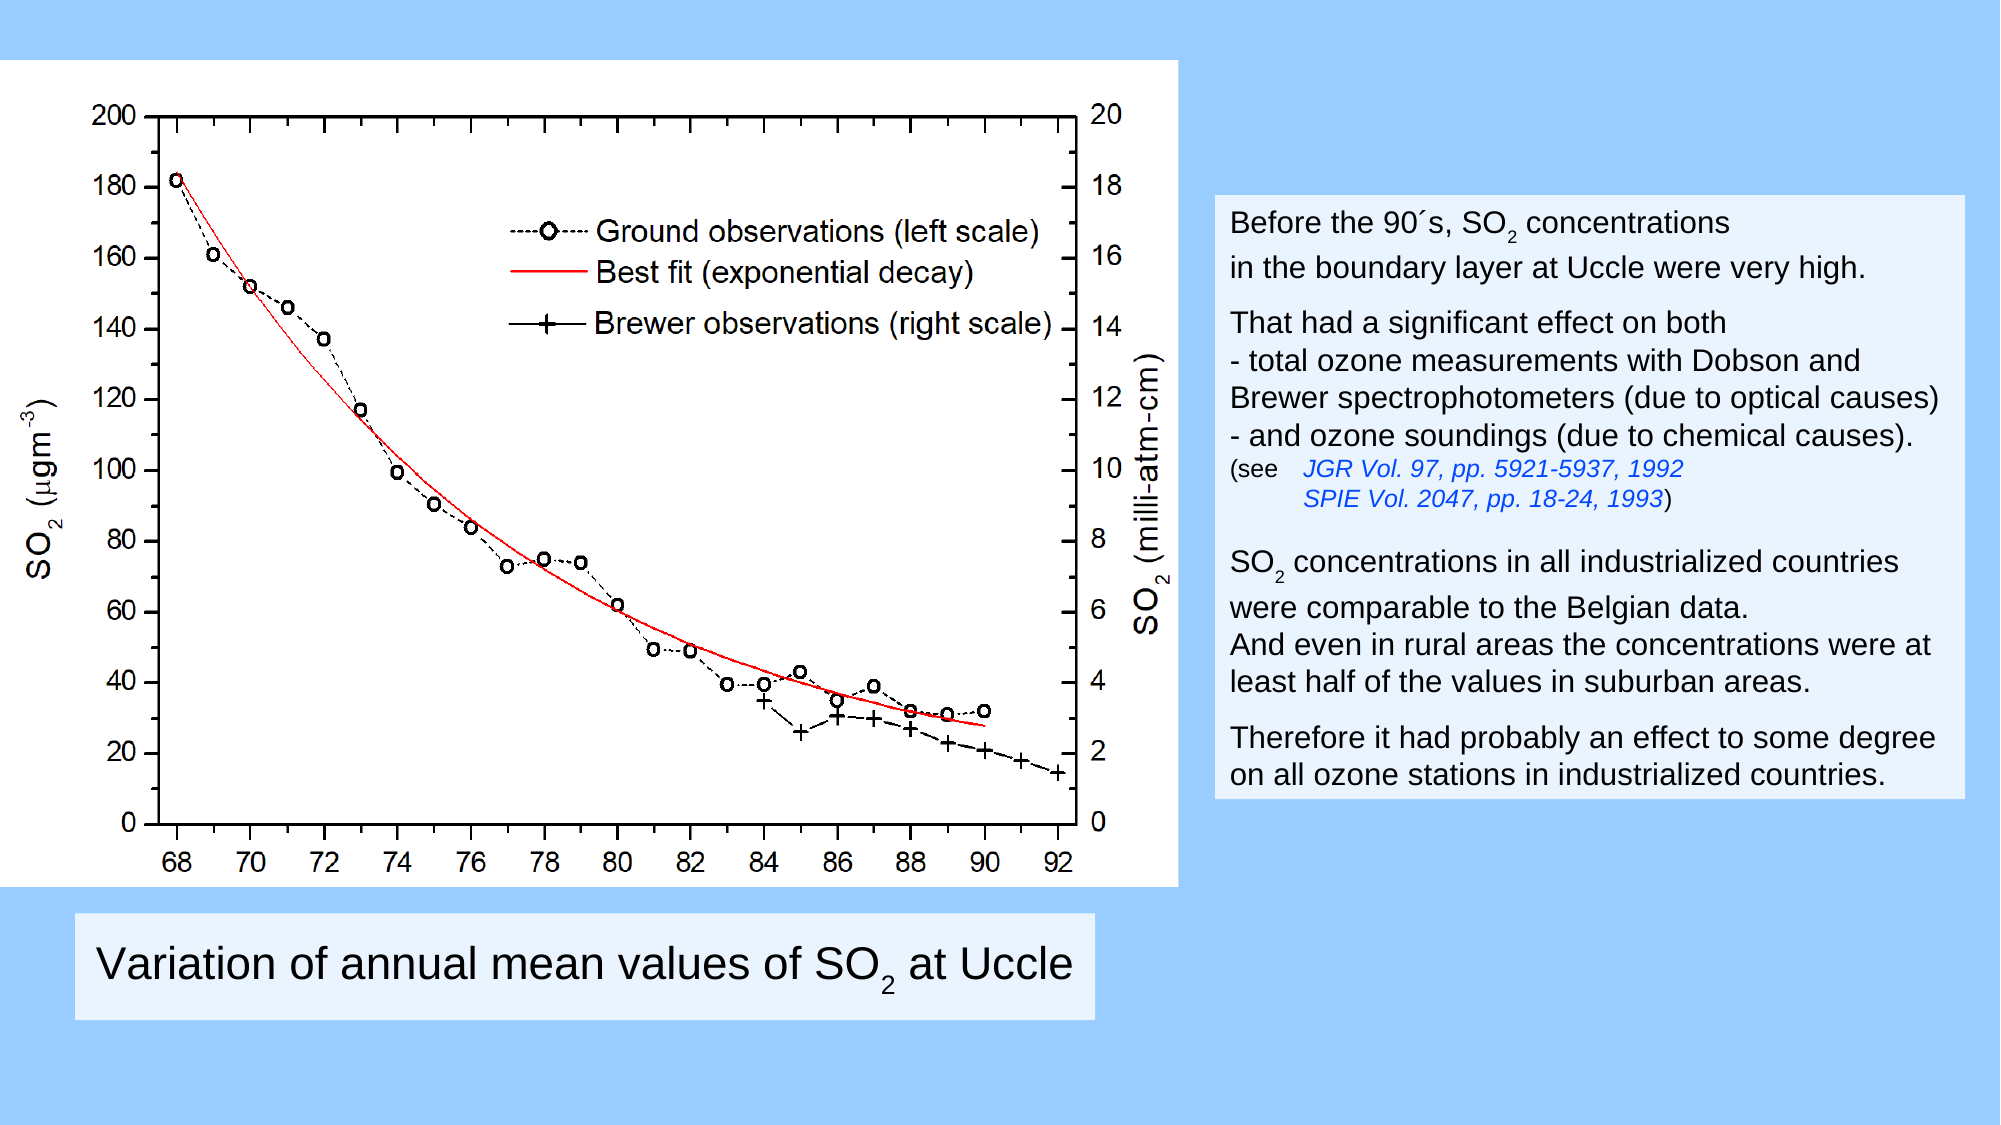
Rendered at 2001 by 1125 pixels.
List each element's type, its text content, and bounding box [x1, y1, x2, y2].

picture [0, 60, 1179, 887]
title Variation of annual mean values of SO2 at Uccle [75, 913, 1096, 1021]
text_box Before the 90´s, SO2 concentrations in the boundary layer at Uccle were very high. That had a significant effect on both - total ozone measurements with Dobson and Brewer spectrophotometers (due to optical causes) - and ozone soundings (due to chemical causes). (see JGR Vol. 97, pp. 5921-5937, 1992 SPIE Vol. 2047, pp. 18-24, 1993) SO2 concentrations in all industrialized countries were comparable to the Belgian data. And even in rural areas the concentrations were at least half of the values in suburban areas. Therefore it had probably an effect to some degree on all ozone stations in industrialized countries. [1215, 195, 1966, 800]
